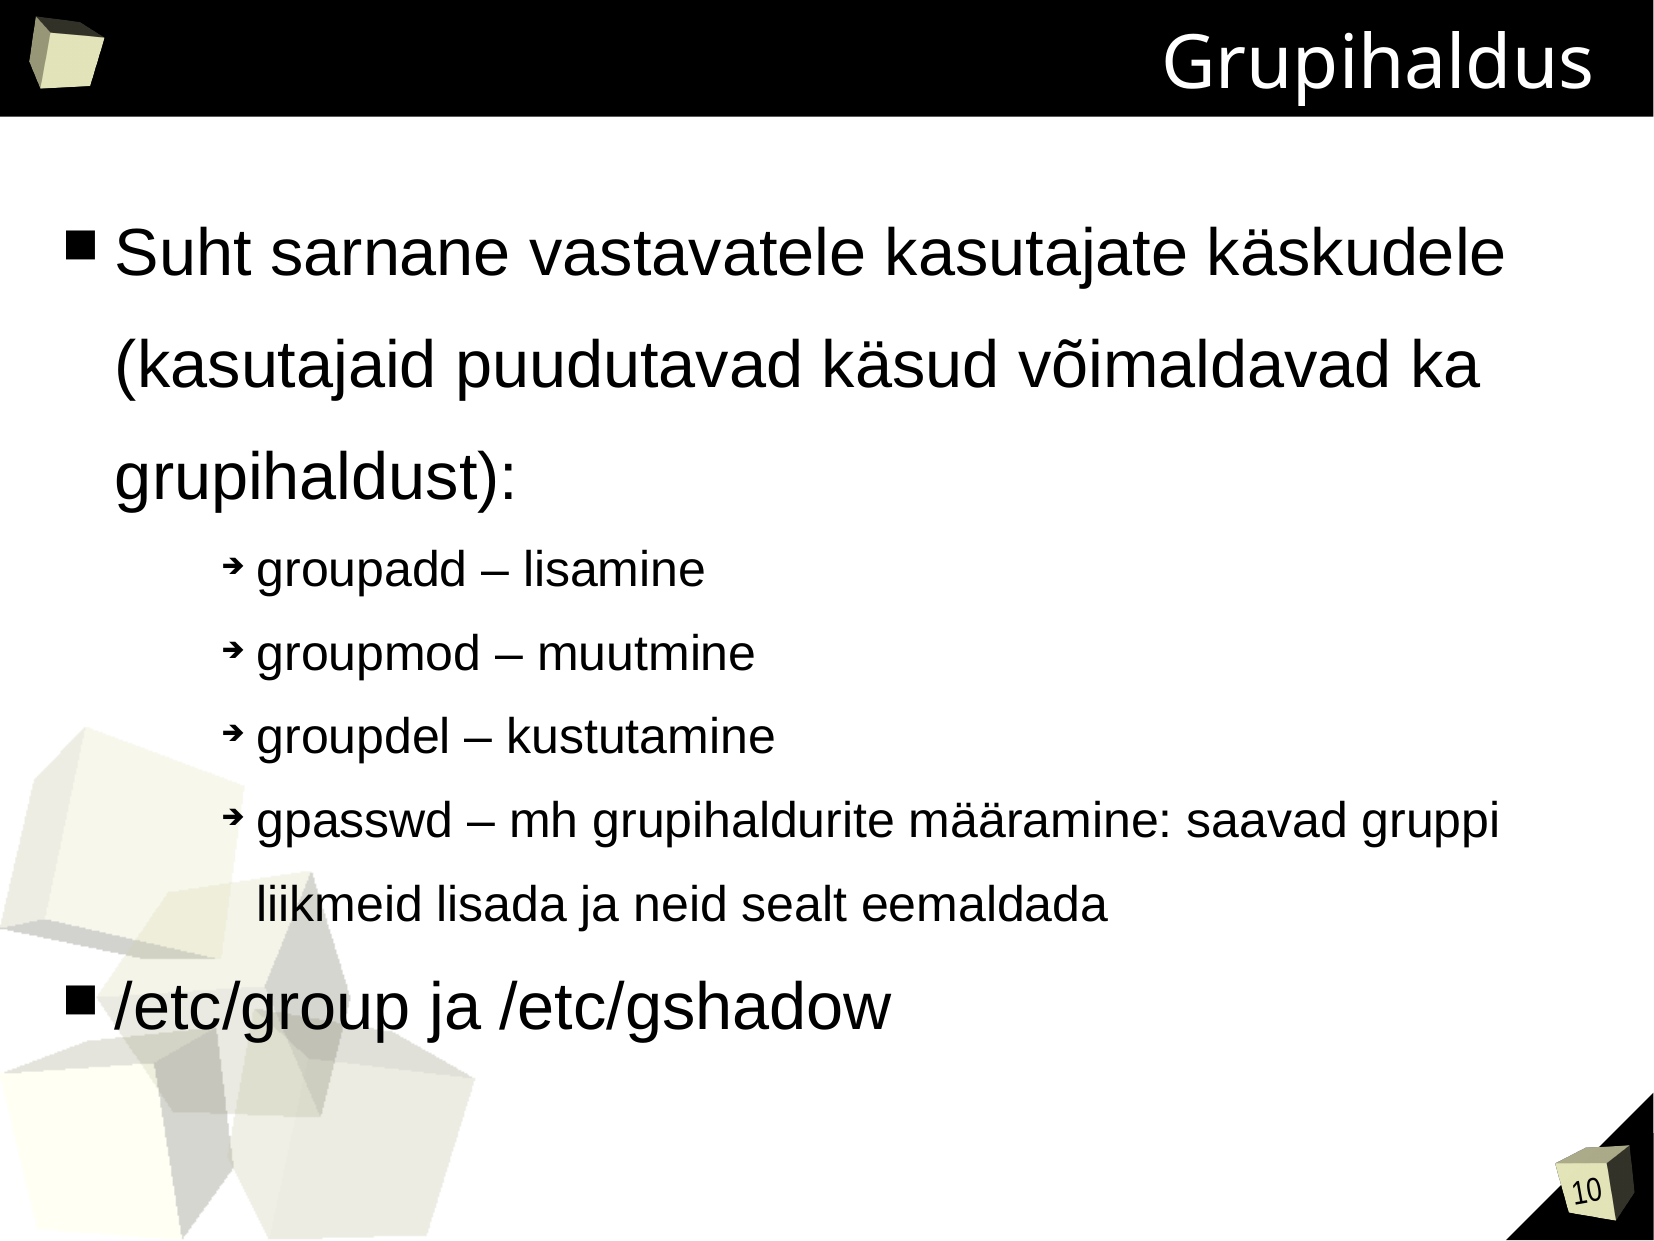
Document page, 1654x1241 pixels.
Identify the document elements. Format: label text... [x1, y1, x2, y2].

picture [0, 726, 477, 1241]
list Suht sarnane vastavatele kasutajate käskudele (kasutajaid puudutavad käsud võimaldavad ka grupihaldust): groupadd – lisamine groupmod – muutmine groupdel – kustutamine gpasswd – mh grupihaldurite määramine: saavad gruppi liikmeid lisada ja neid sealt eemaldada /etc/group ja /etc/gshadow [44, 177, 1611, 1214]
title Grupihaldus [118, 0, 1595, 119]
